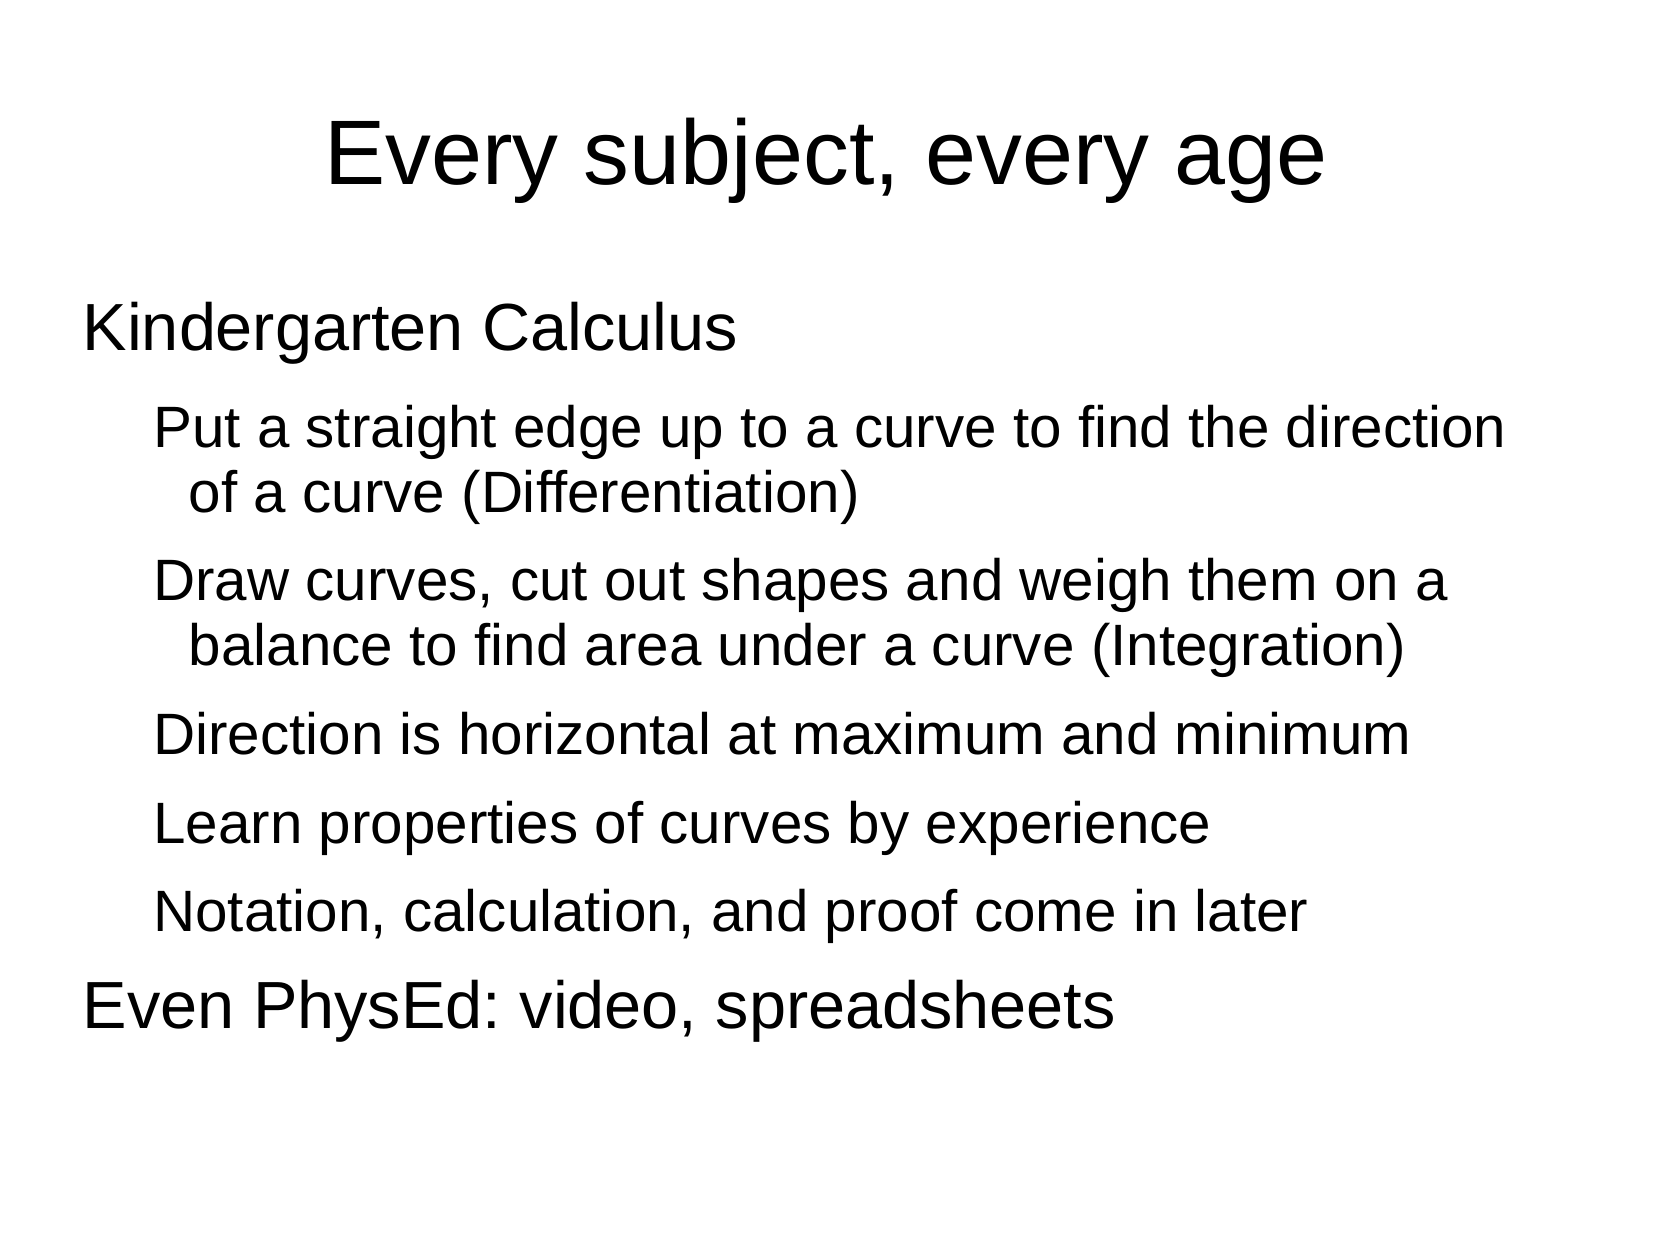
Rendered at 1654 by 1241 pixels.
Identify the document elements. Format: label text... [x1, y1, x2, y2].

title Every subject, every age [82, 49, 1571, 257]
list Kindergarten Calculus Put a straight edge up to a curve to find the direction of a curve (Differentiation) Draw curves, cut out shapes and weigh them on a balance to find area under a curve (Integration) Direction is horizontal at maximum and minimum Learn properties of curves by experience Notation, calculation, and proof come in later Even PhysEd: video, spreadsheets [82, 290, 1571, 1094]
